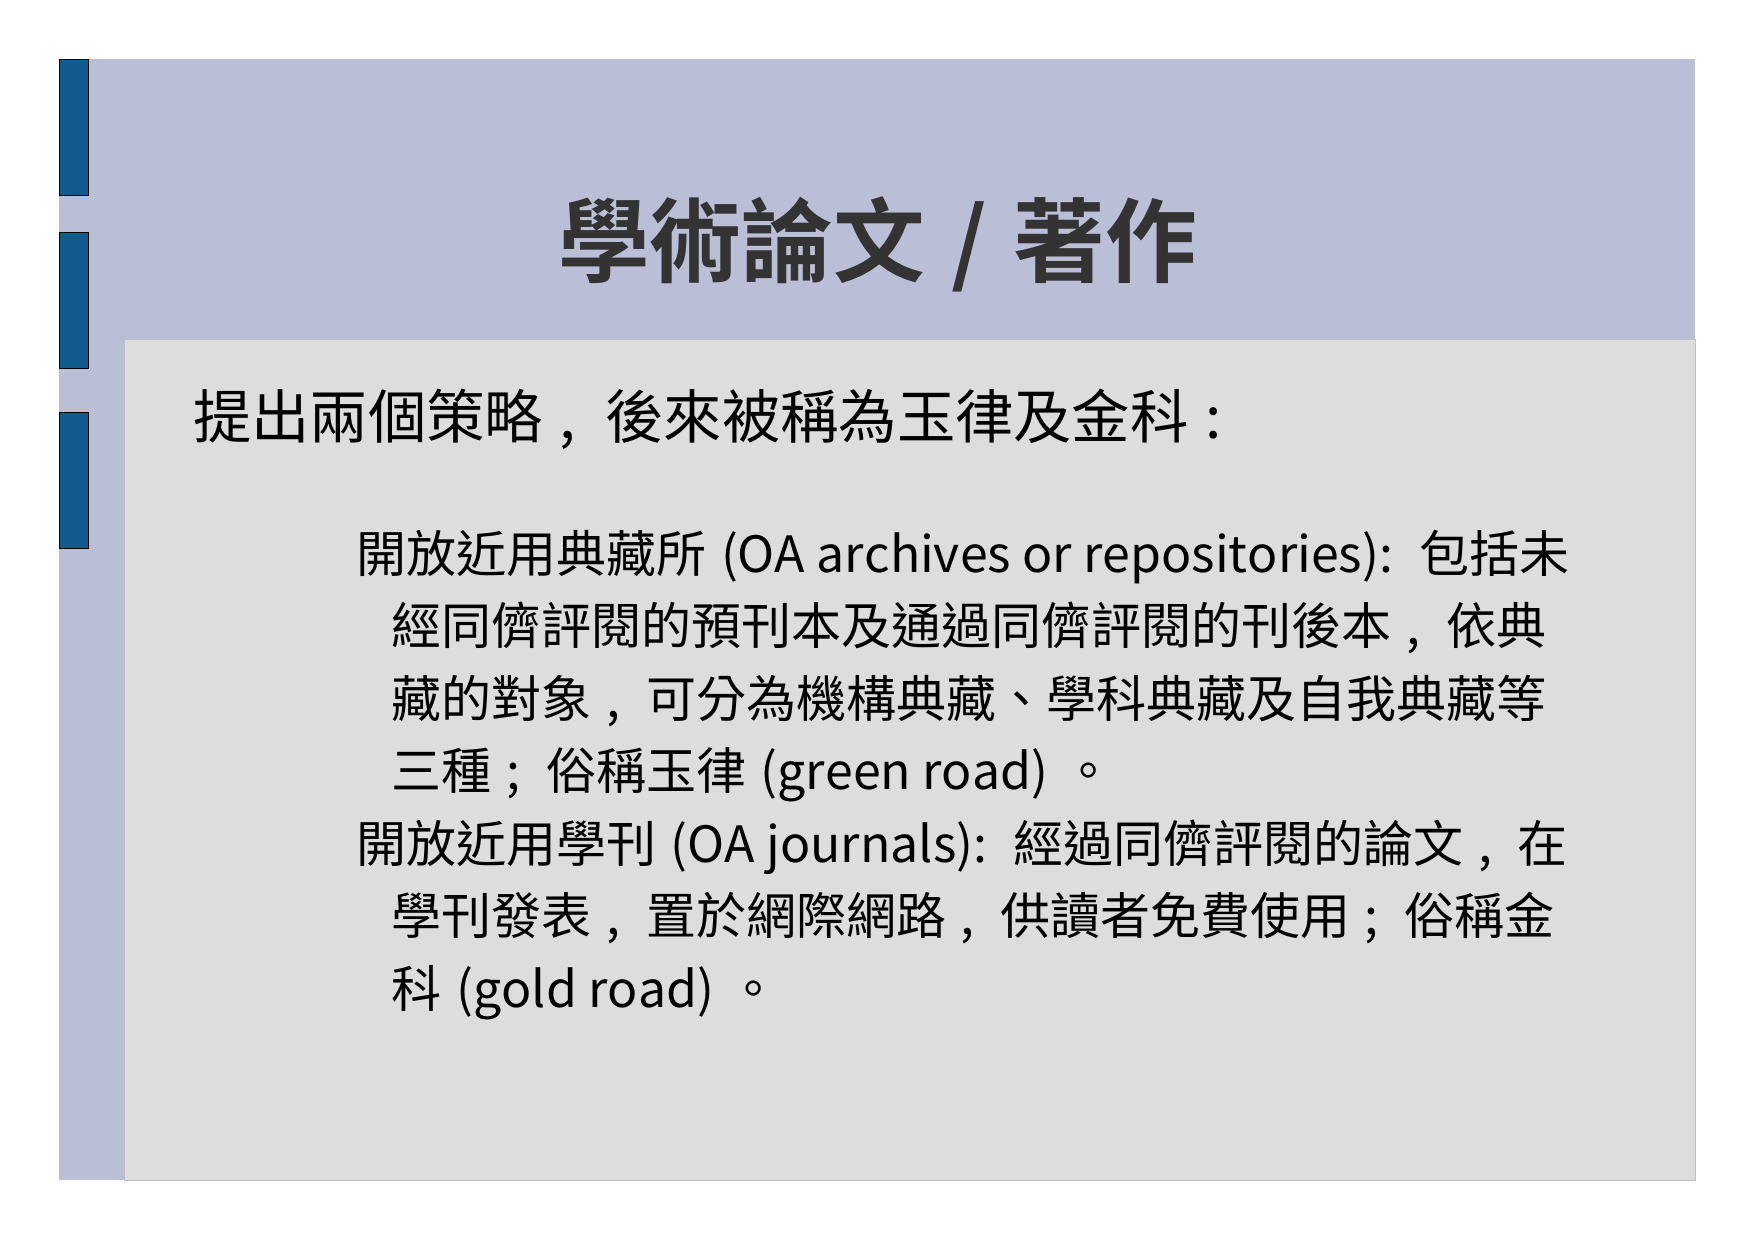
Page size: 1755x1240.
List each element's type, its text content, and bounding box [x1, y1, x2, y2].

list 提出兩個策略, 後來被稱為玉律及金科: 開放近用典藏所(OA archives or repositories): 包括未經同儕評閱的預刊本及通過同儕評閱的刊後本, 依典藏的對象, 可分為機構典藏、學科典藏及自我典藏等三種; 俗稱玉律(green road)。 開放近用學刊(OA journals): 經過同儕評閱的論文, 在學刊發表, 置於網際網路, 供讀者免費使用; 俗稱金科(gold road)。 [179, 370, 1577, 1078]
title 學術論文/著作 [179, 141, 1577, 329]
